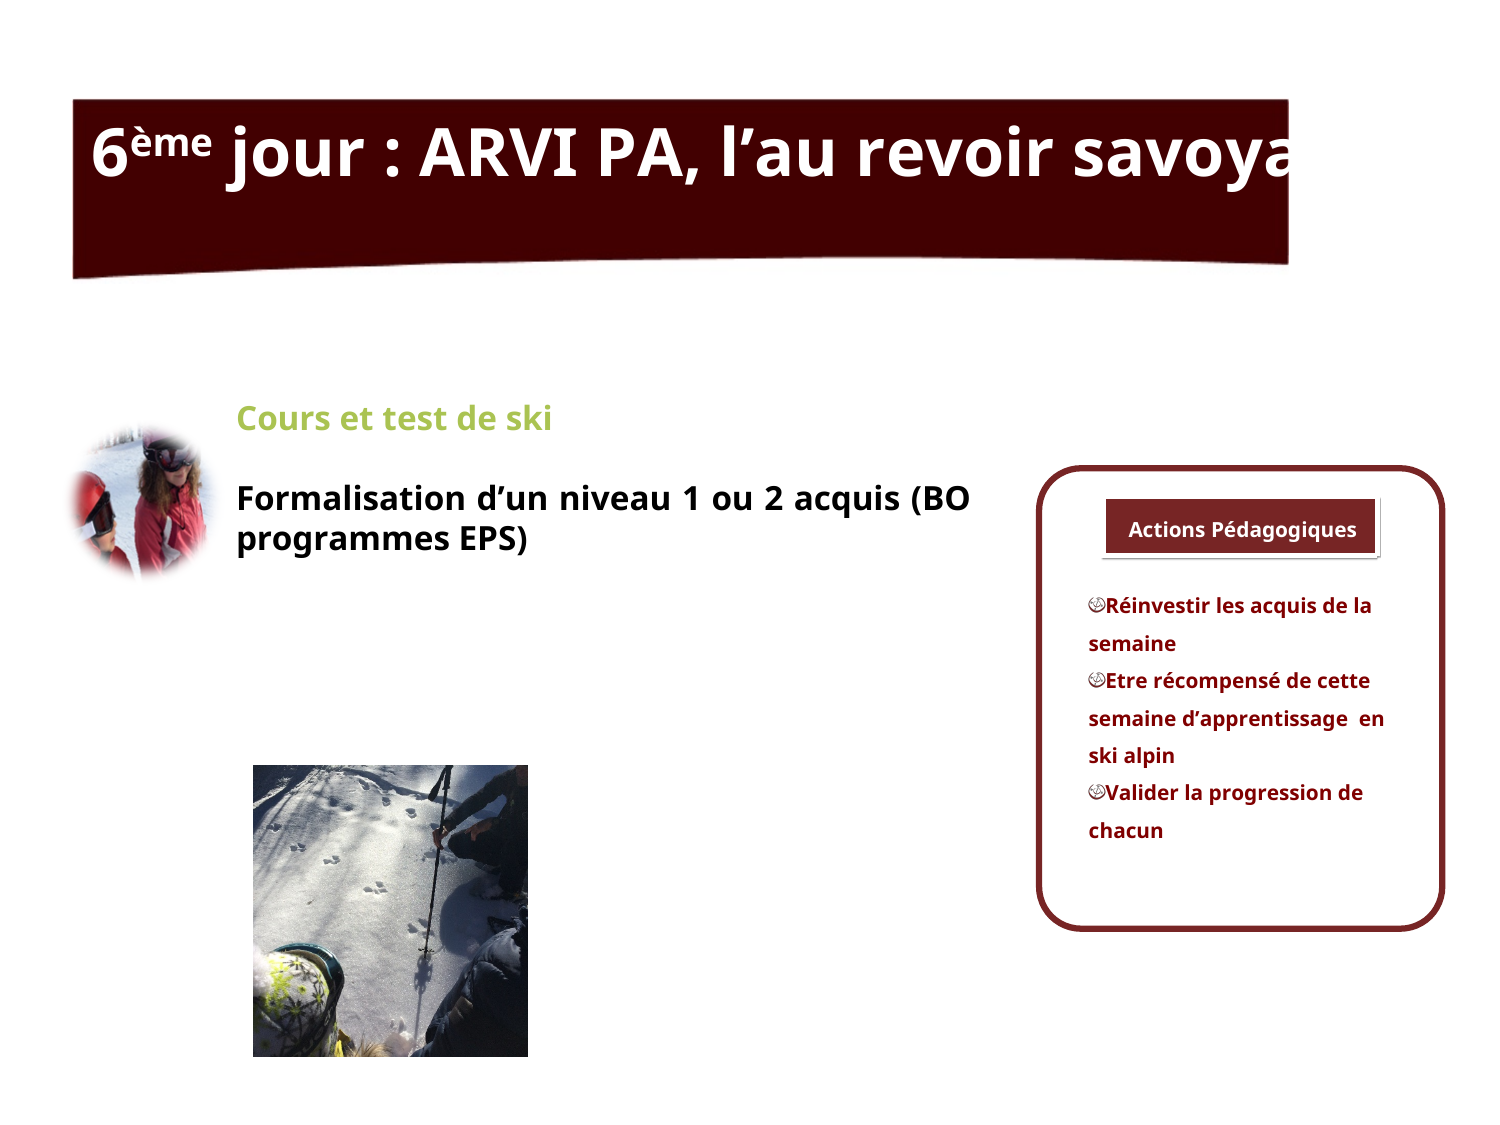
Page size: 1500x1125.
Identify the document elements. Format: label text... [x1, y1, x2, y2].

picture [1088, 672, 1106, 688]
text_box 6ème jour : ARVI PA, l’au revoir savoyard ! [76, 101, 1432, 198]
text_box Cours et test de ski Formalisation d’un niveau 1 ou 2 acquis (BO programmes EPS) [221, 354, 987, 565]
picture [59, 417, 229, 589]
text_box Réinvestir les acquis de la semaine Etre récompensé de cette semaine d’apprentissage en ski alpin Valider la progression de chacun [1039, 468, 1443, 929]
picture [72, 98, 1289, 284]
picture [1088, 597, 1106, 613]
picture [1088, 784, 1106, 800]
text_box Actions Pédagogiques [1103, 496, 1378, 556]
picture [253, 765, 528, 1058]
